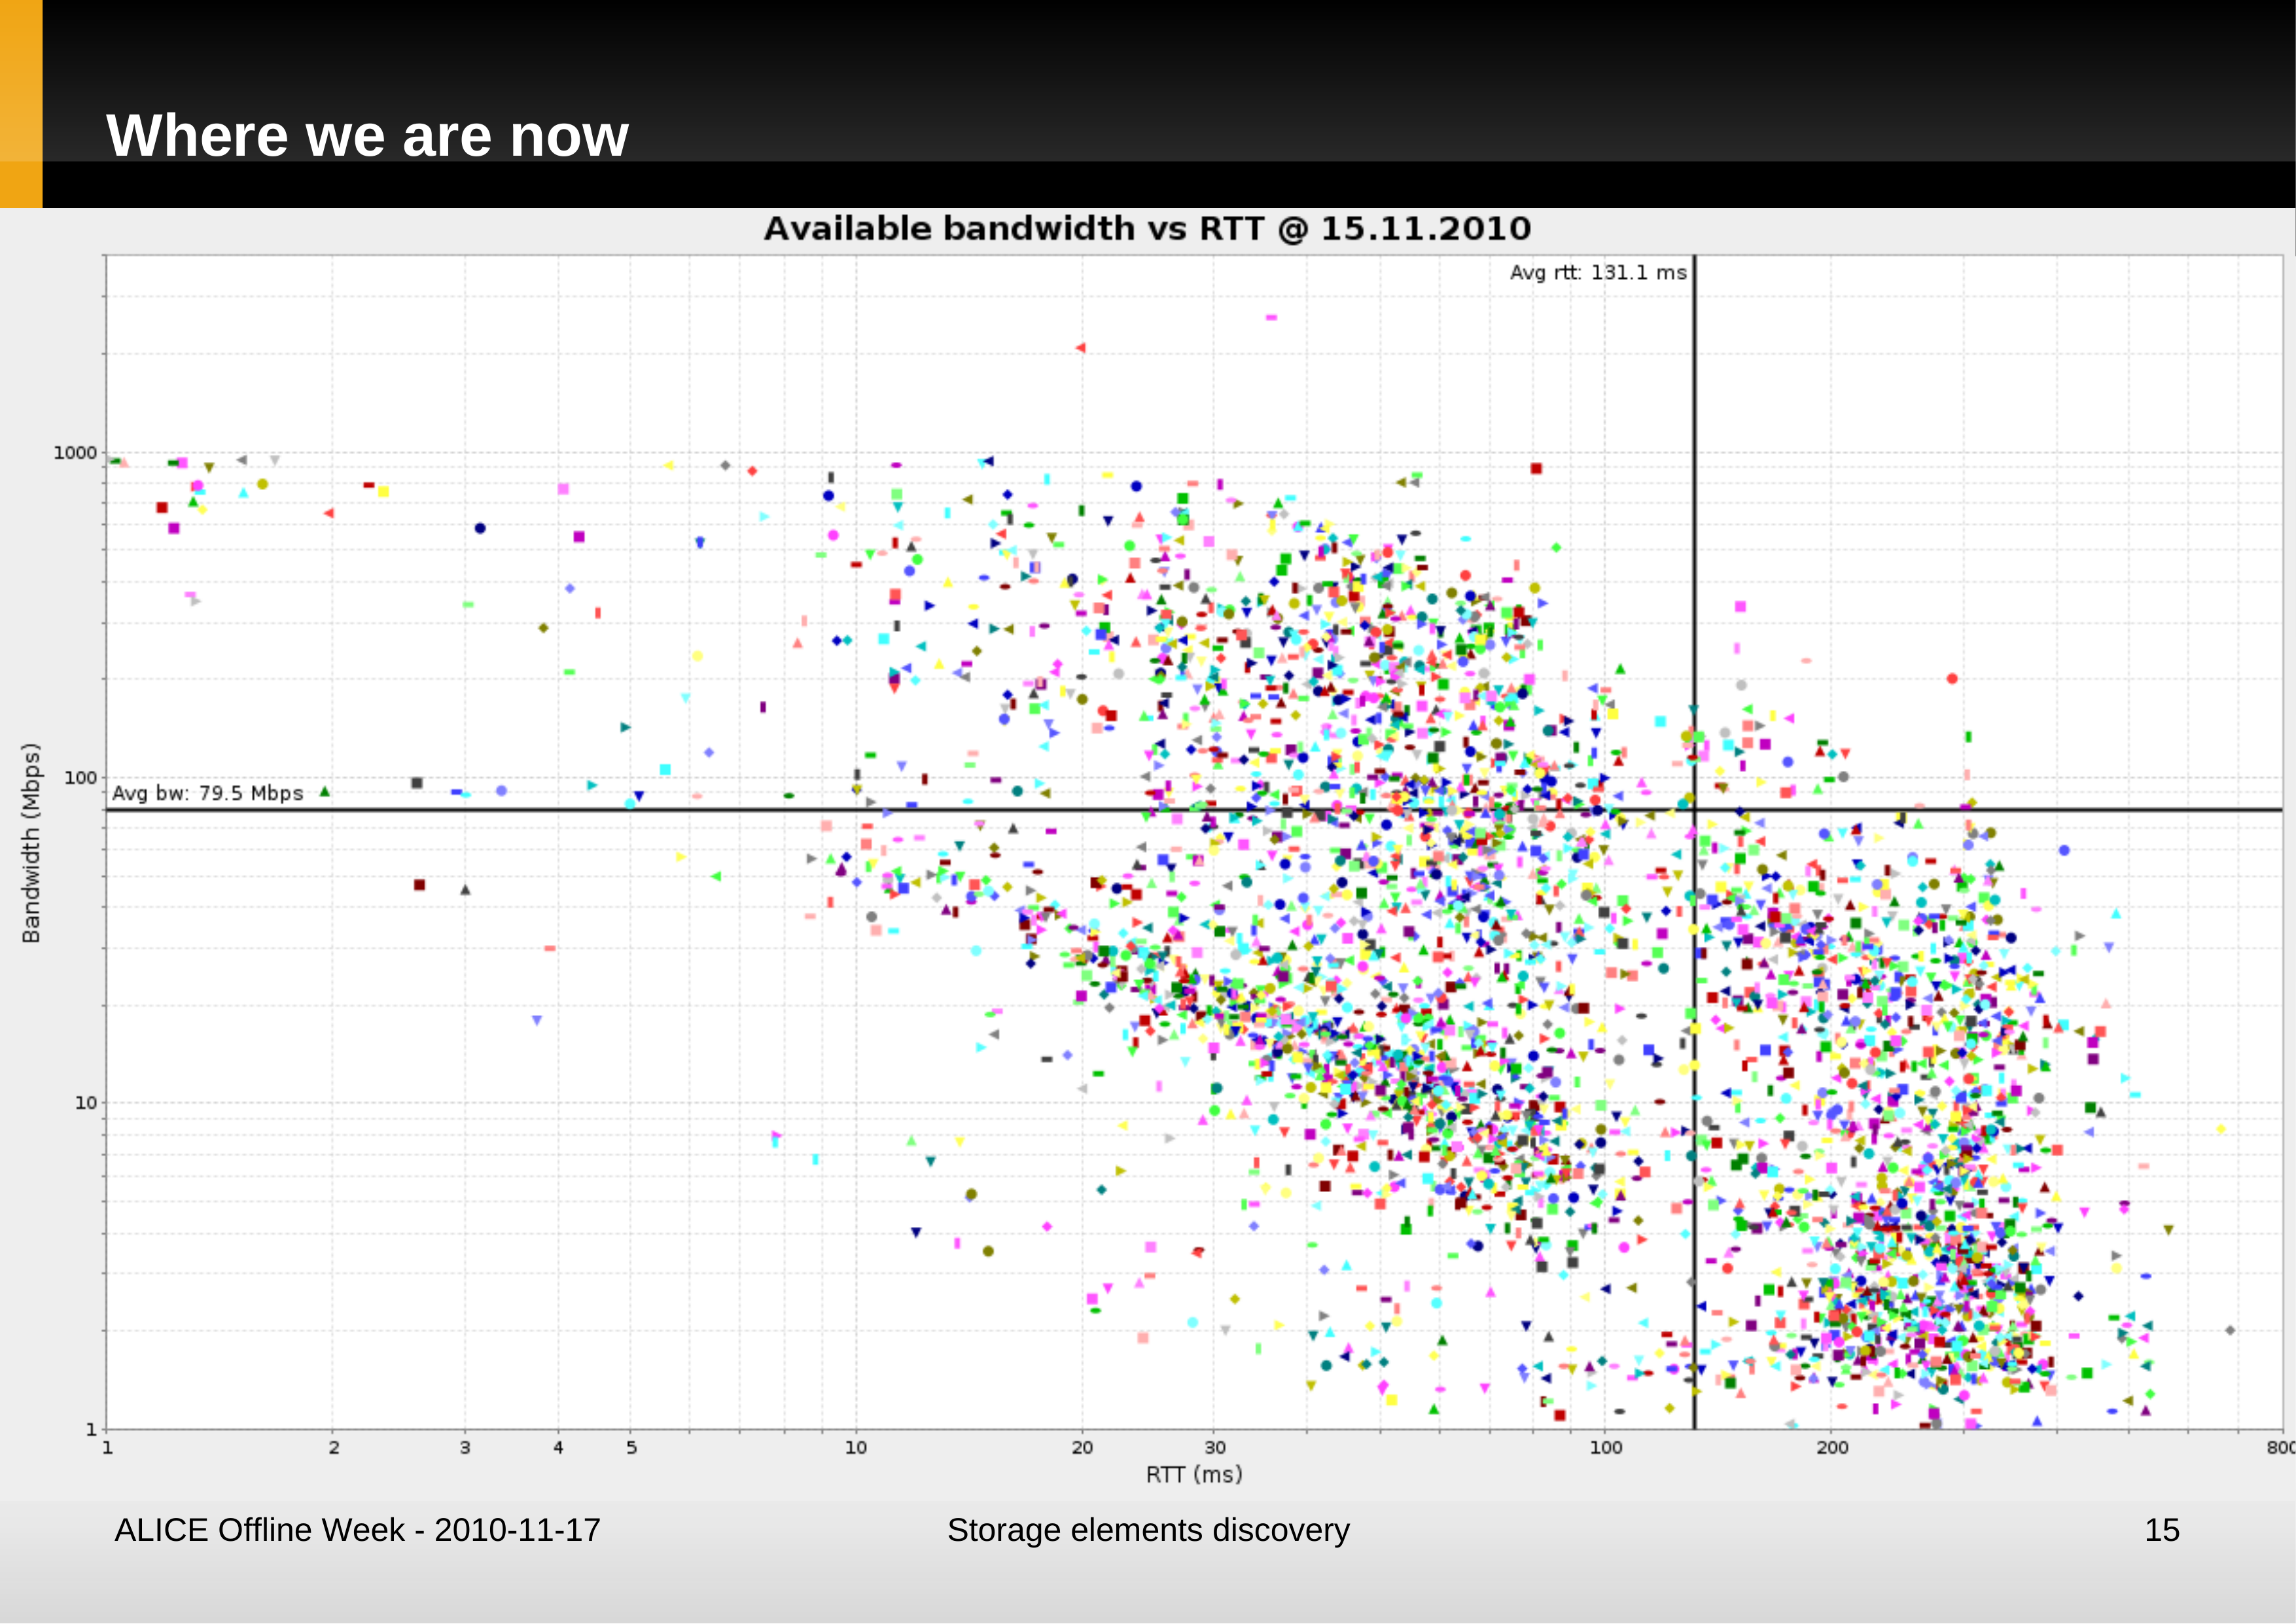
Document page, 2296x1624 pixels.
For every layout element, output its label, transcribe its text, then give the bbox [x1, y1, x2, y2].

title Where we are now [106, 5, 2173, 208]
picture [0, 0, 2296, 1623]
